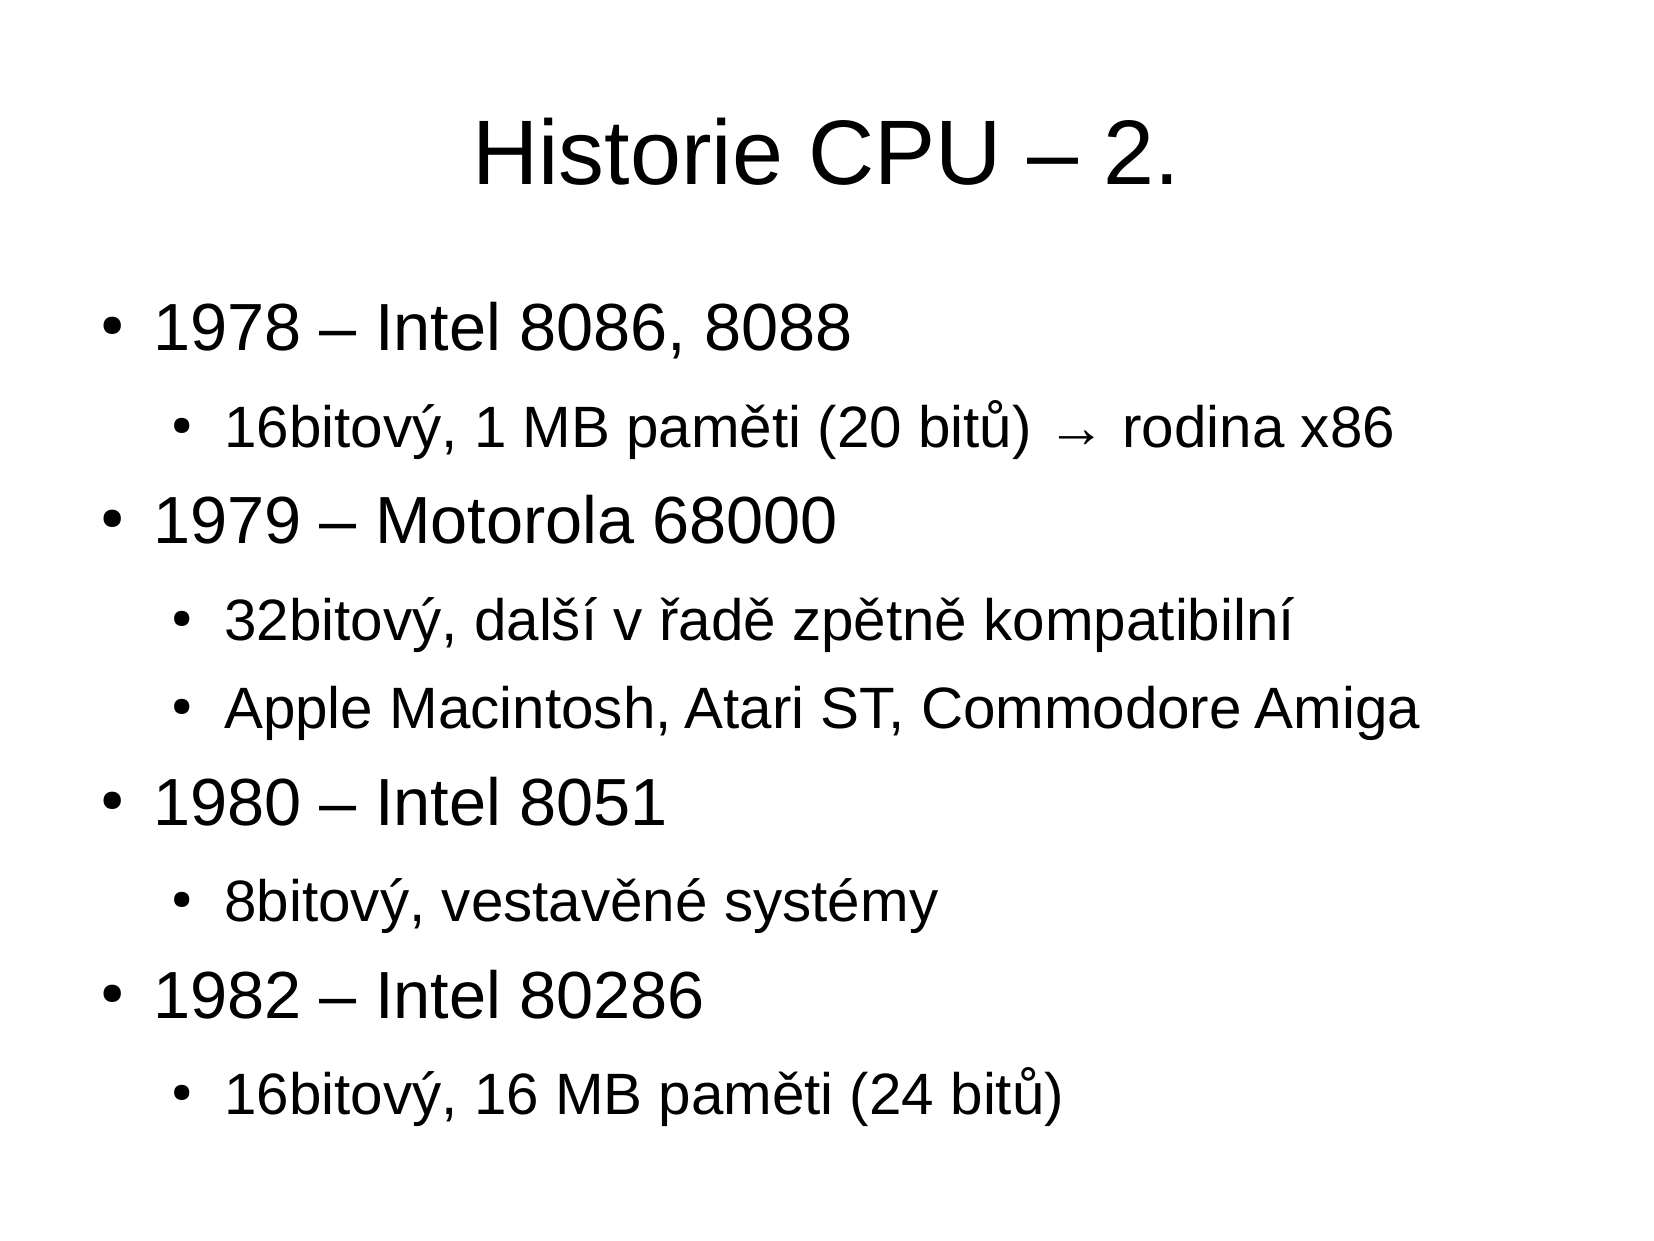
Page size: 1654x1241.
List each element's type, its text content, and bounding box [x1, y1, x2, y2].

list 1978 – Intel 8086, 8088 16bitový, 1 MB paměti (20 bitů) → rodina x86 1979 – Motorola 68000 32bitový, další v řadě zpětně kompatibilní Apple Macintosh, Atari ST, Commodore Amiga 1980 – Intel 8051 8bitový, vestavěné systémy 1982 – Intel 80286 16bitový, 16 MB paměti (24 bitů) [82, 290, 1571, 1128]
title Historie CPU – 2. [82, 56, 1571, 250]
